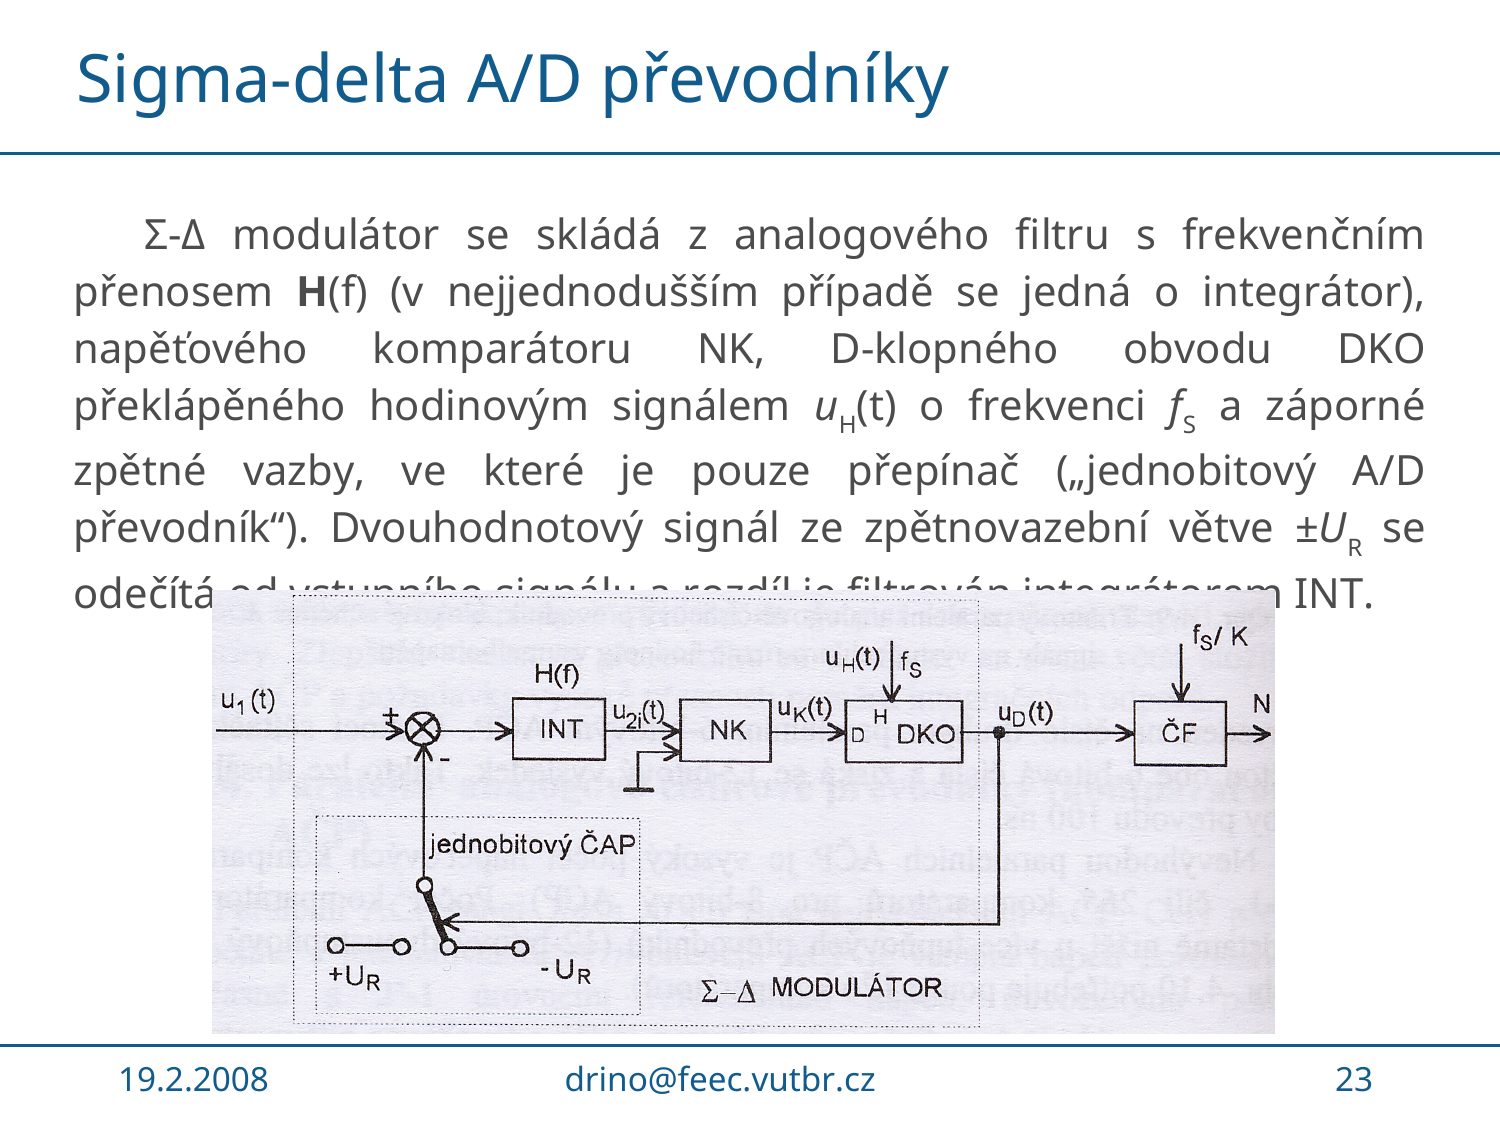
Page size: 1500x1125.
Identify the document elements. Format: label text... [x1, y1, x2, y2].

picture [212, 590, 1275, 1034]
text_box drino@feec.vutbr.cz [454, 1049, 987, 1125]
text_box Σ-Δ modulátor se skládá z analogového filtru s frekvenčním přenosem H(f) (v nejjednodušším případě se jedná o integrátor), napěťového komparátoru NK, D-klopného obvodu DKO překlápěného hodinovým signálem uH(t) o frekvenci fS a záporné zpětné vazby, ve které je pouze přepínač („jednobitový A/D převodník“). Dvouhodnotový signál ze zpětnovazební větve ±UR se odečítá od vstupního signálu a rozdíl je filtrován integrátorem INT. [59, 196, 1442, 629]
title Sigma-delta A/D převodníky [0, 0, 1500, 152]
text_box 19.2.2008 [103, 1049, 432, 1125]
text_box 20 [1075, 1049, 1388, 1125]
